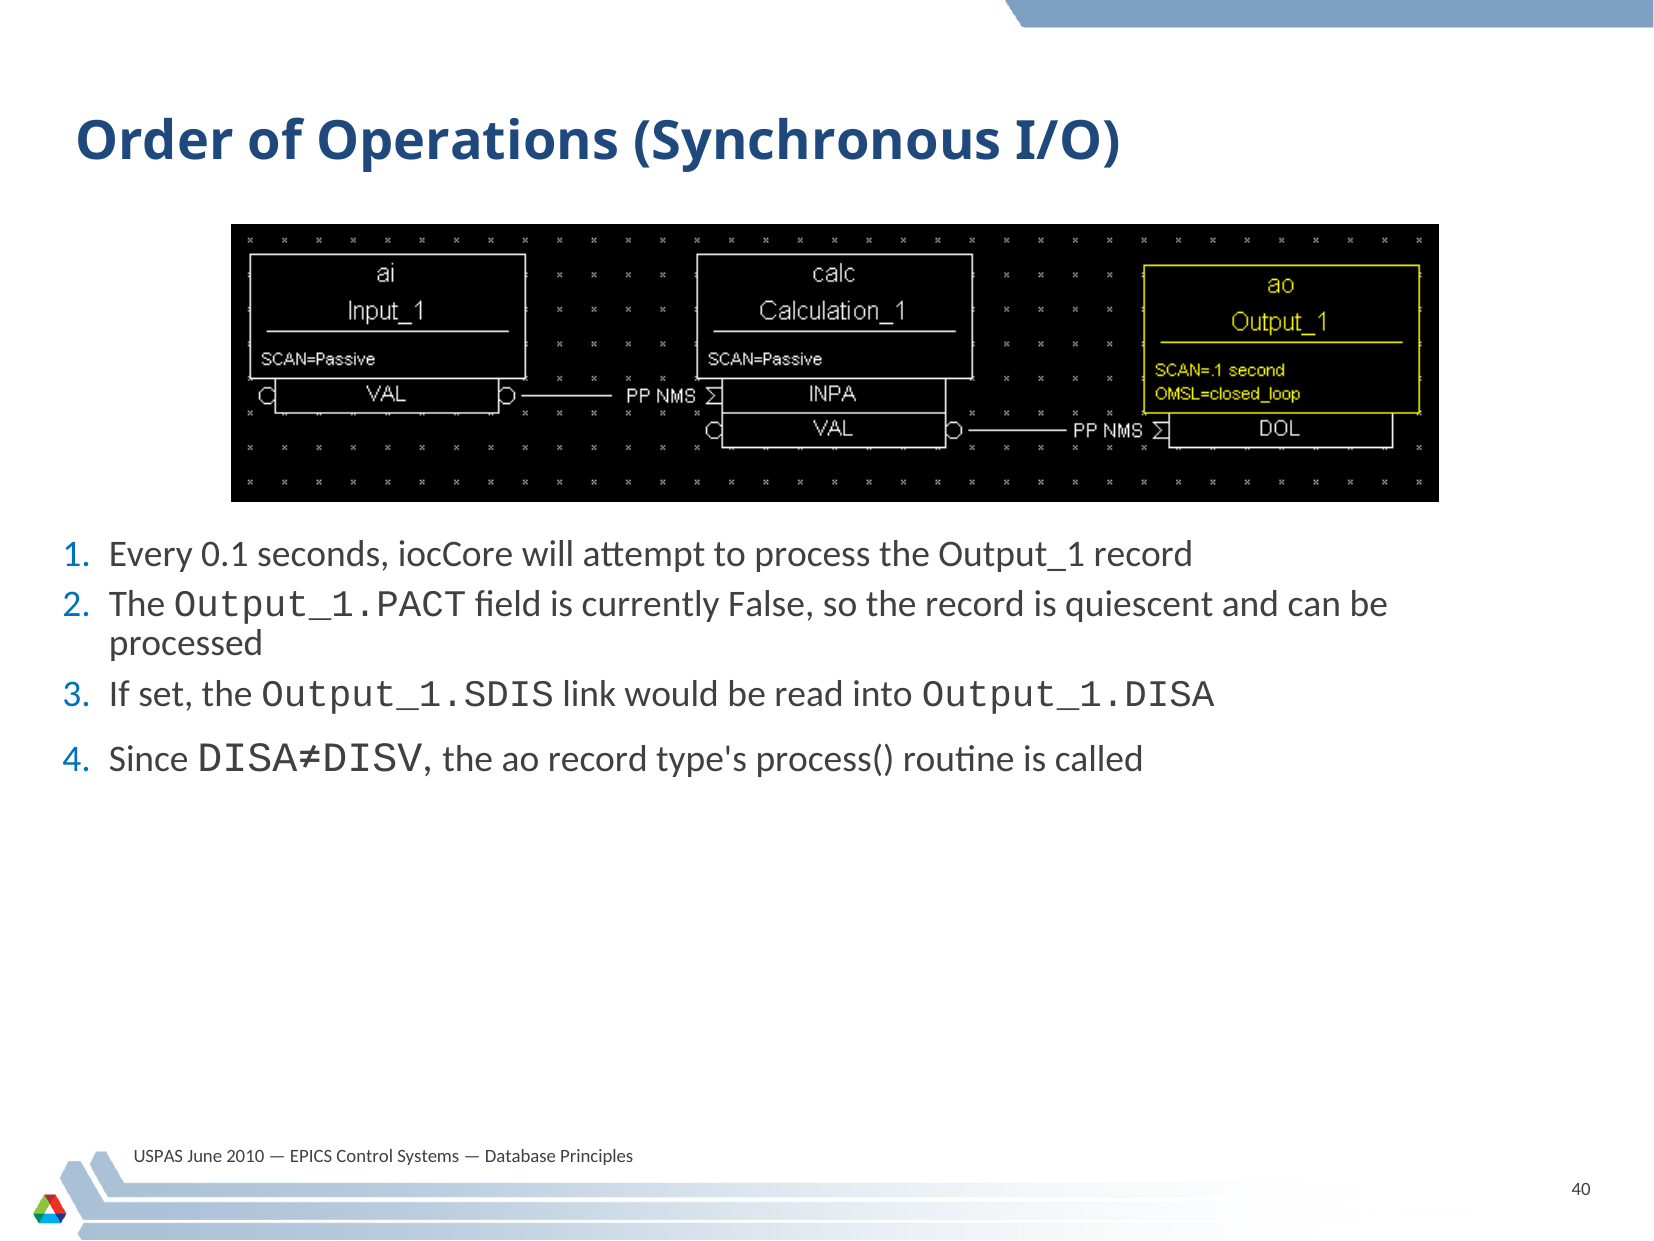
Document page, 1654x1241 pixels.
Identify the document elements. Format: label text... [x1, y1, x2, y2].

picture [231, 224, 1439, 502]
title Order of Operations (Synchronous I/O) [75, 45, 1426, 233]
picture [0, 0, 1654, 29]
list Every 0.1 seconds, iocCore will attempt to process the Output_1 record The Output_1.PACT field is currently False, so the record is quiescent and can be processed If set, the Output_1.SDIS link would be read into Output_1.DISA Since DISA≠DISV, the ao record type's process() routine is called [62, 538, 1498, 799]
picture [0, 1143, 1654, 1240]
